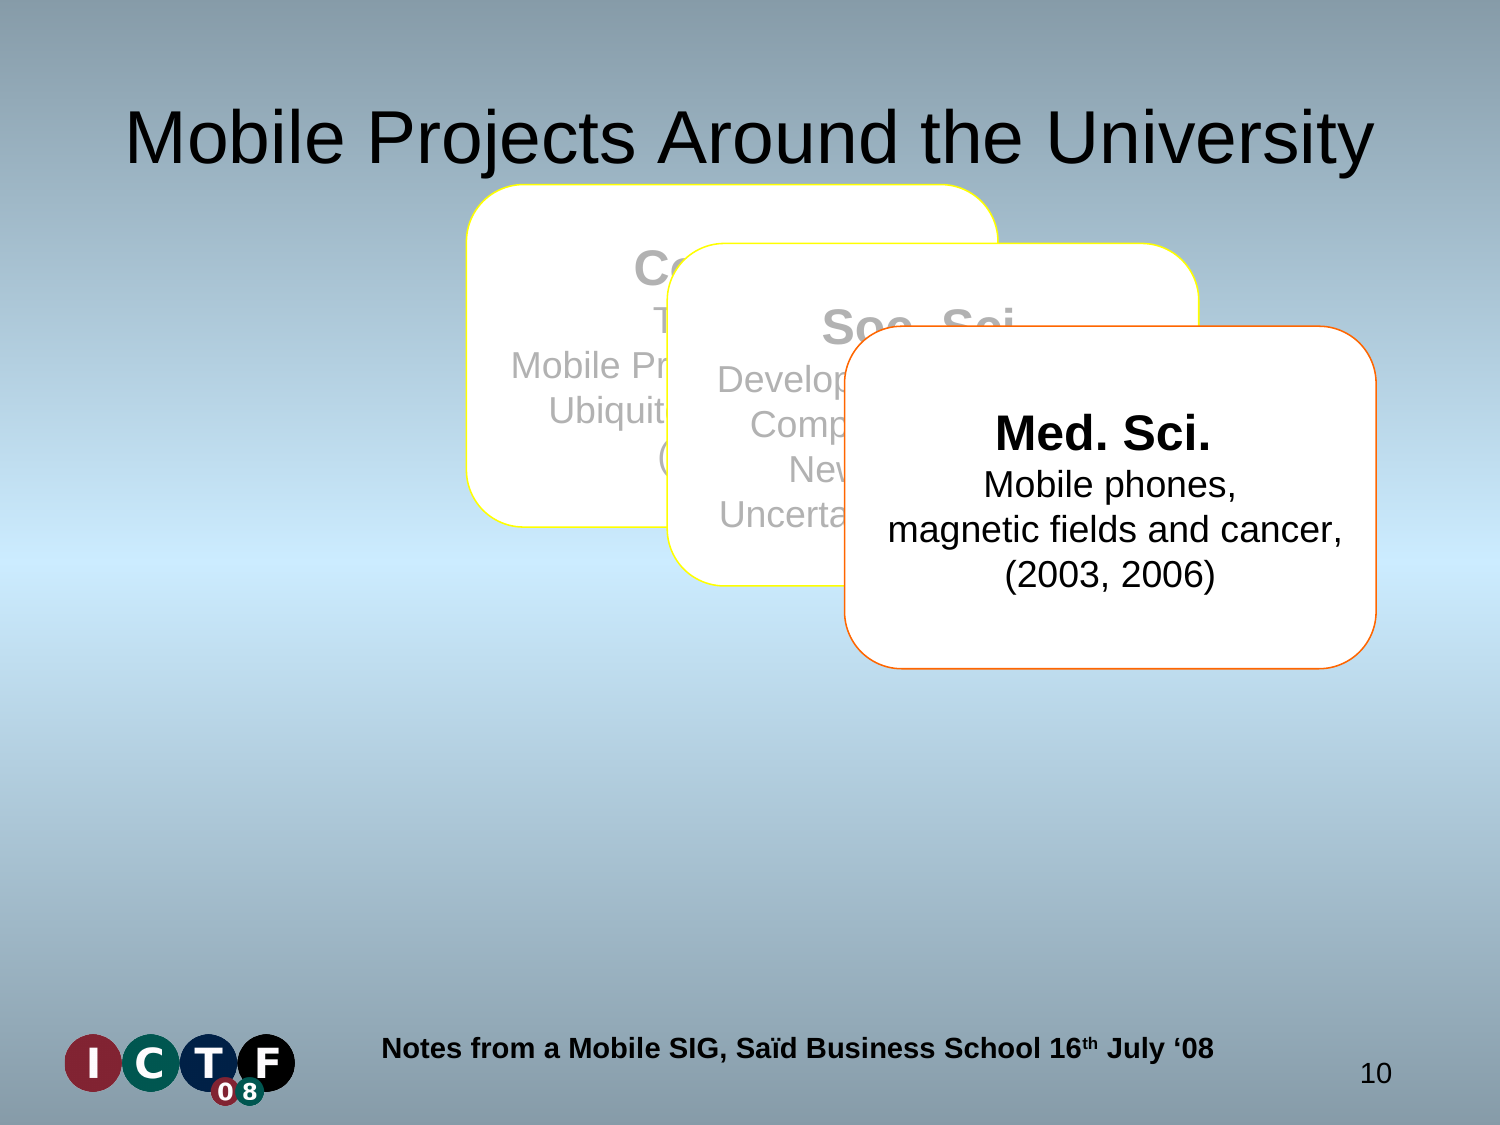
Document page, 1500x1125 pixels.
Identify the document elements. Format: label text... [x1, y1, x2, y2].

picture [64, 1034, 295, 1106]
text_box Soc. Sci. Development of Handheld Computing in the UK: New Technology, Uncertain Uses (1997 - 9) [667, 243, 1199, 586]
text_box Comlab Theory of Mobile Processes (1990s), Ubiquitous Computing (2007 – ) [466, 184, 998, 528]
title Mobile Projects Around the University [88, 74, 1412, 201]
text_box Med. Sci. Mobile phones, magnetic fields and cancer, (2003, 2006) [844, 326, 1377, 669]
